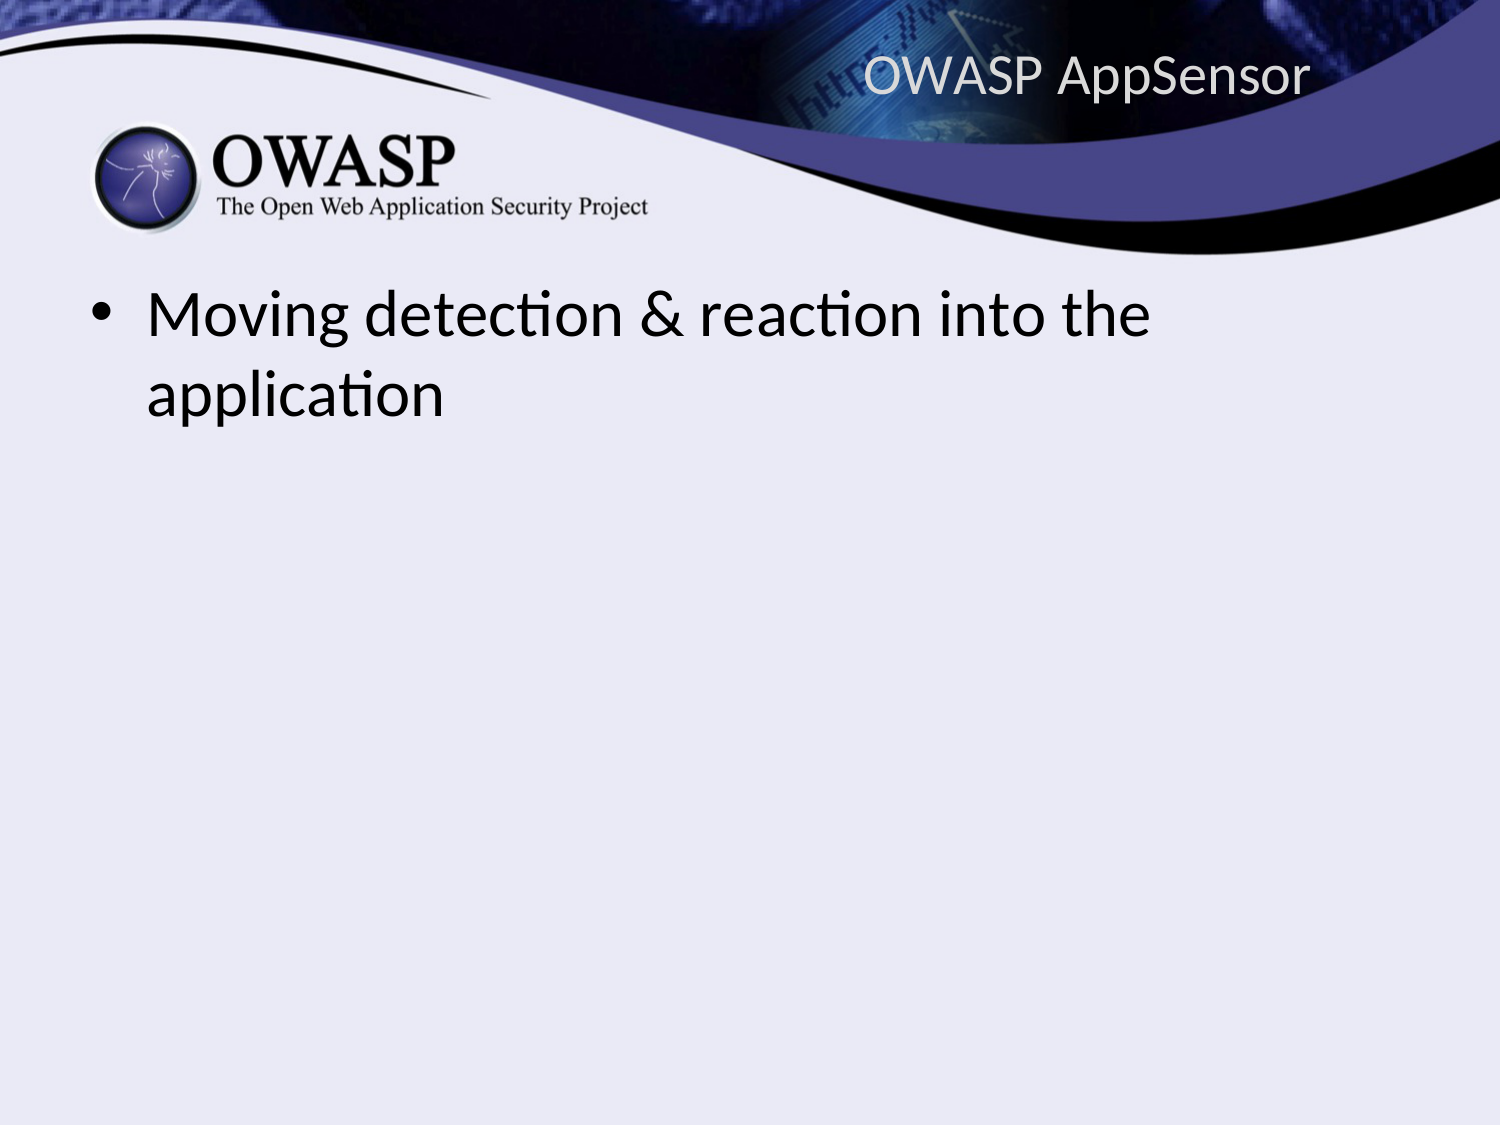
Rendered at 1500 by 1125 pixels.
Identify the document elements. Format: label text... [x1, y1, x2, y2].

list Moving detection & reaction into the application [75, 262, 1426, 1018]
title OWASP AppSensor [699, 0, 1476, 149]
picture [0, 0, 1500, 1125]
